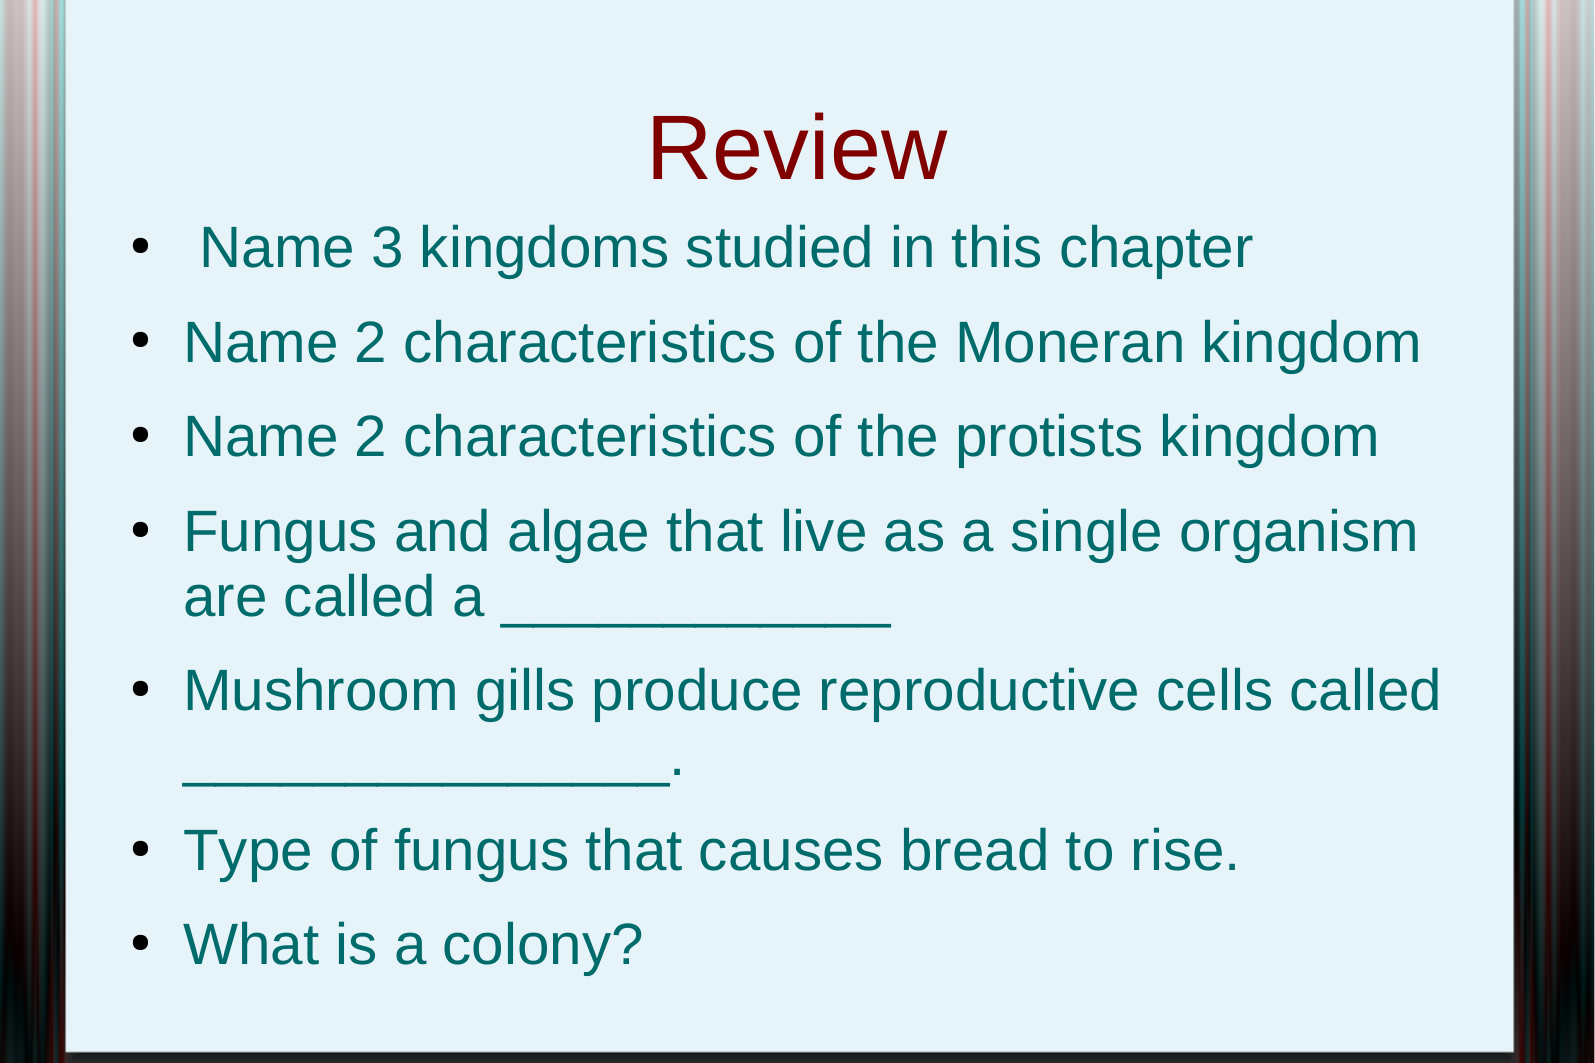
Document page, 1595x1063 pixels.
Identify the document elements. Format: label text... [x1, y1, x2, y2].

list Name 3 kingdoms studied in this chapter Name 2 characteristics of the Moneran kingdom Name 2 characteristics of the protists kingdom Fungus and algae that live as a single organism are called a ____________ Mushroom gills produce reproductive cells called _______________. Type of fungus that causes bread to rise. What is a colony? [112, 214, 1451, 976]
picture [0, 0, 1595, 1063]
title Review [113, 75, 1481, 220]
